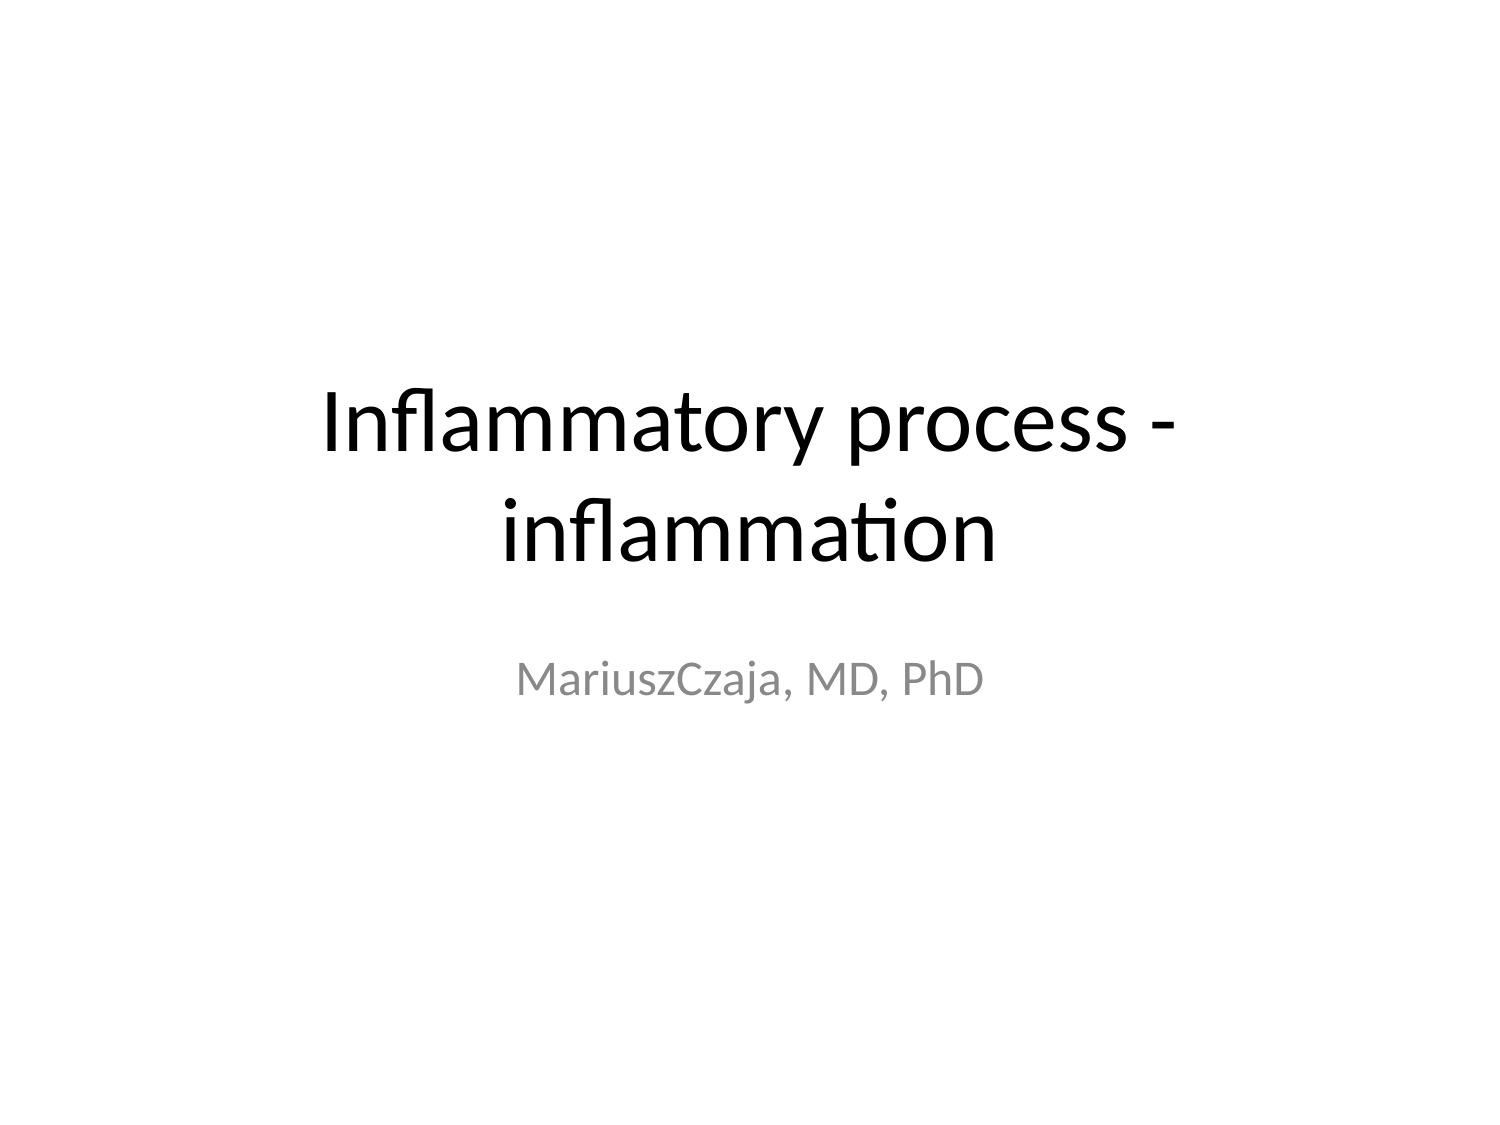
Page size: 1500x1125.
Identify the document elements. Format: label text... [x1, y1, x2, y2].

title Inflammatory process - inflammation [112, 349, 1388, 591]
subtitle MariuszCzaja, MD, PhD [225, 637, 1276, 925]
